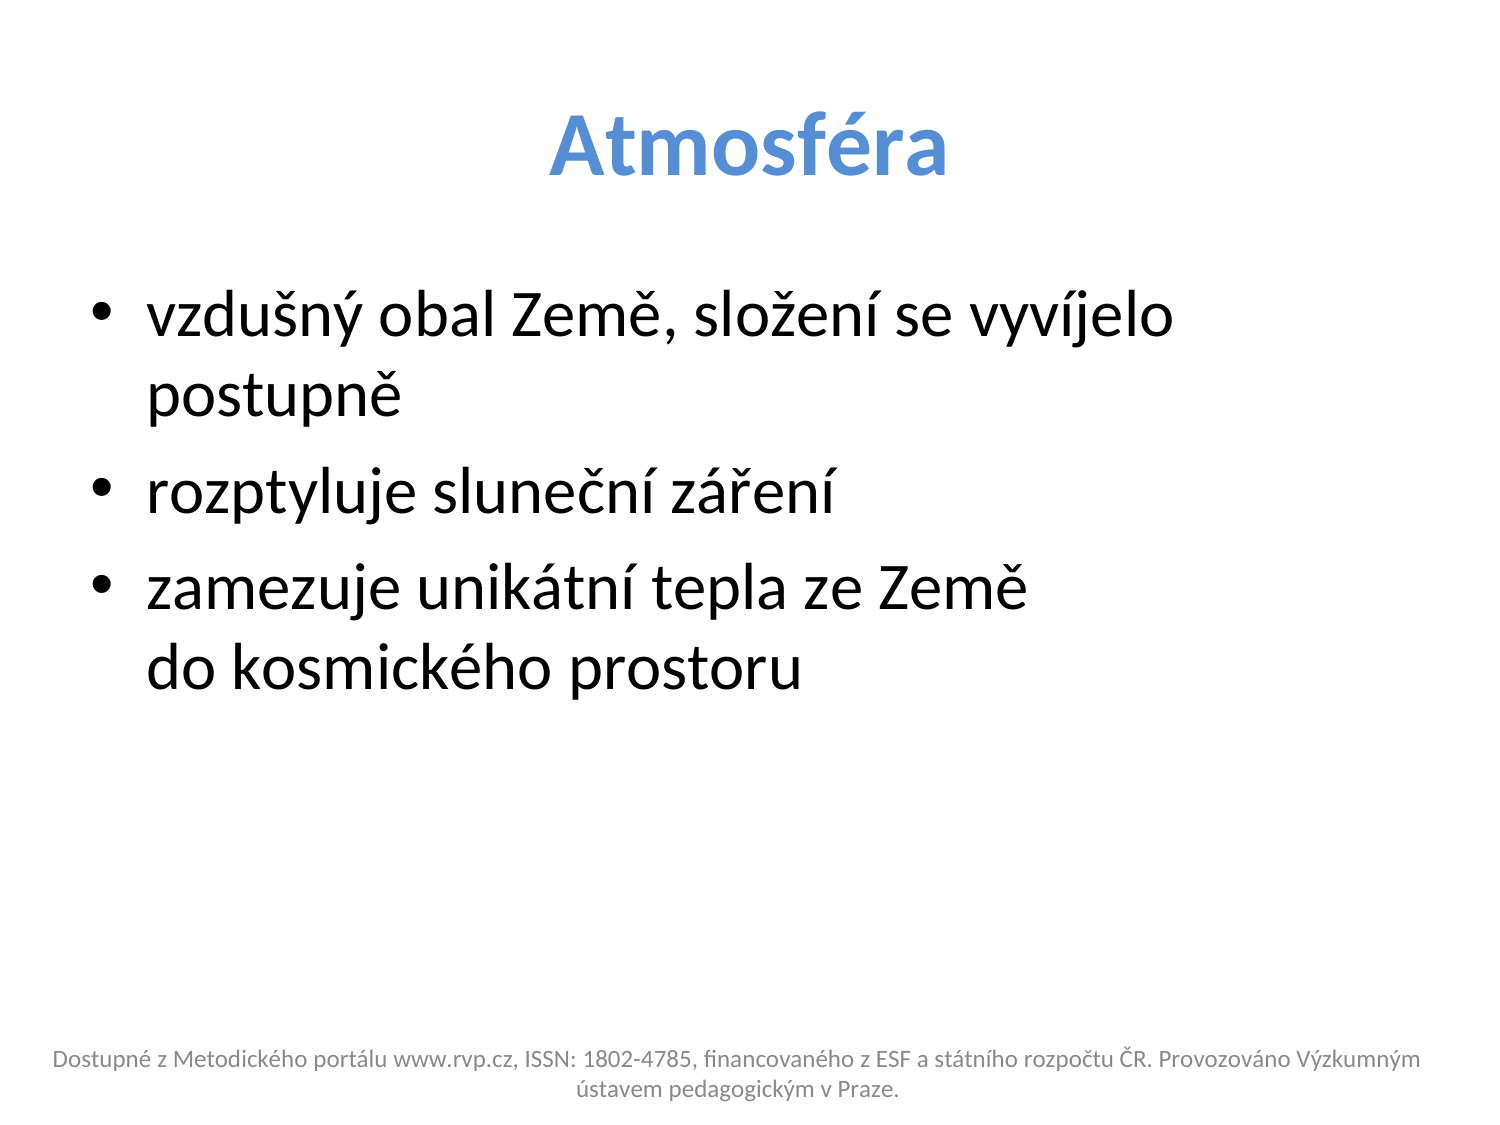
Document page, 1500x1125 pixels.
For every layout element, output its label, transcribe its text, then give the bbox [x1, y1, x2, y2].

text_box Dostupné z Metodického portálu www.rvp.cz, ISSN: 1802-4785, financovaného z ESF a státního rozpočtu ČR. Provozováno Výzkumným ústavem pedagogickým v Praze. [23, 1042, 1454, 1103]
list vzdušný obal Země, složení se vyvíjelo postupně rozptyluje sluneční záření zamezuje unikátní tepla ze Země do kosmického prostoru [75, 262, 1426, 1006]
title Atmosféra [75, 45, 1426, 233]
